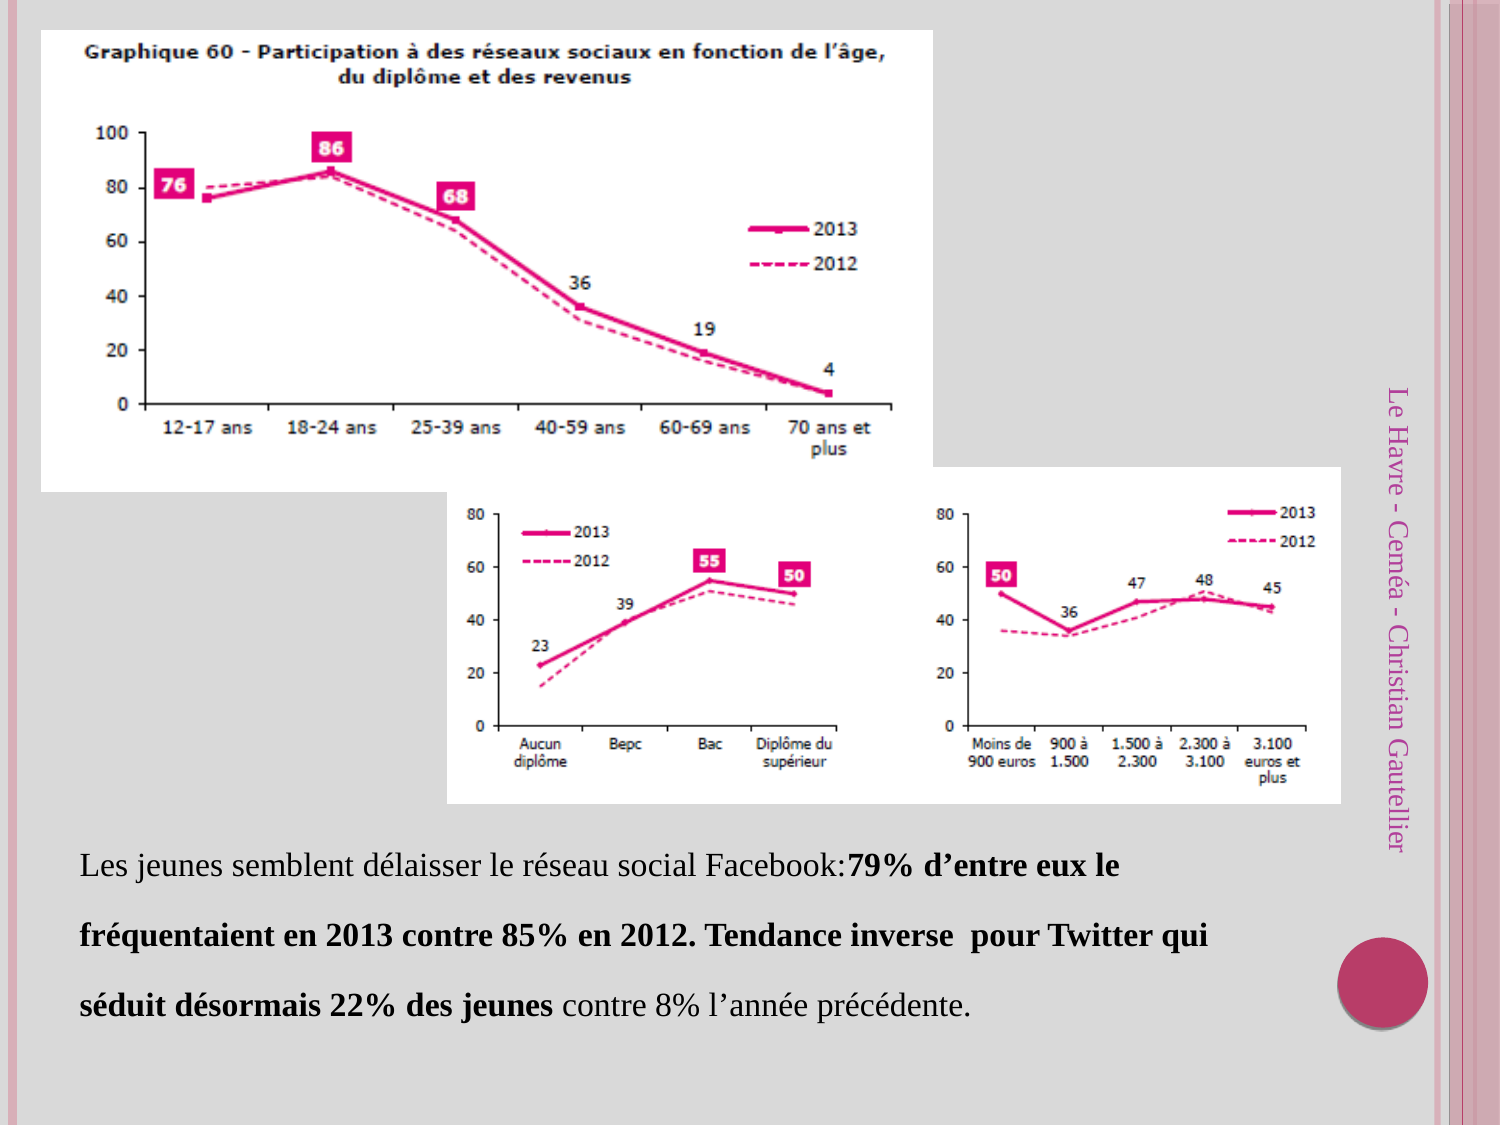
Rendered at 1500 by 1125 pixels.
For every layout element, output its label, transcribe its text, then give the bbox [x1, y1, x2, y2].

footer Le Havre - Ceméa - Christian Gautellier [1379, 380, 1440, 906]
picture [41, 30, 1341, 804]
text_box Les jeunes semblent délaisser le réseau social Facebook:79% d’entre eux le fréquentaient en 2013 contre 85% en 2012. Tendance inverse pour Twitter qui séduit désormais 22% des jeunes contre 8% l’année précédente. [64, 810, 1317, 1036]
